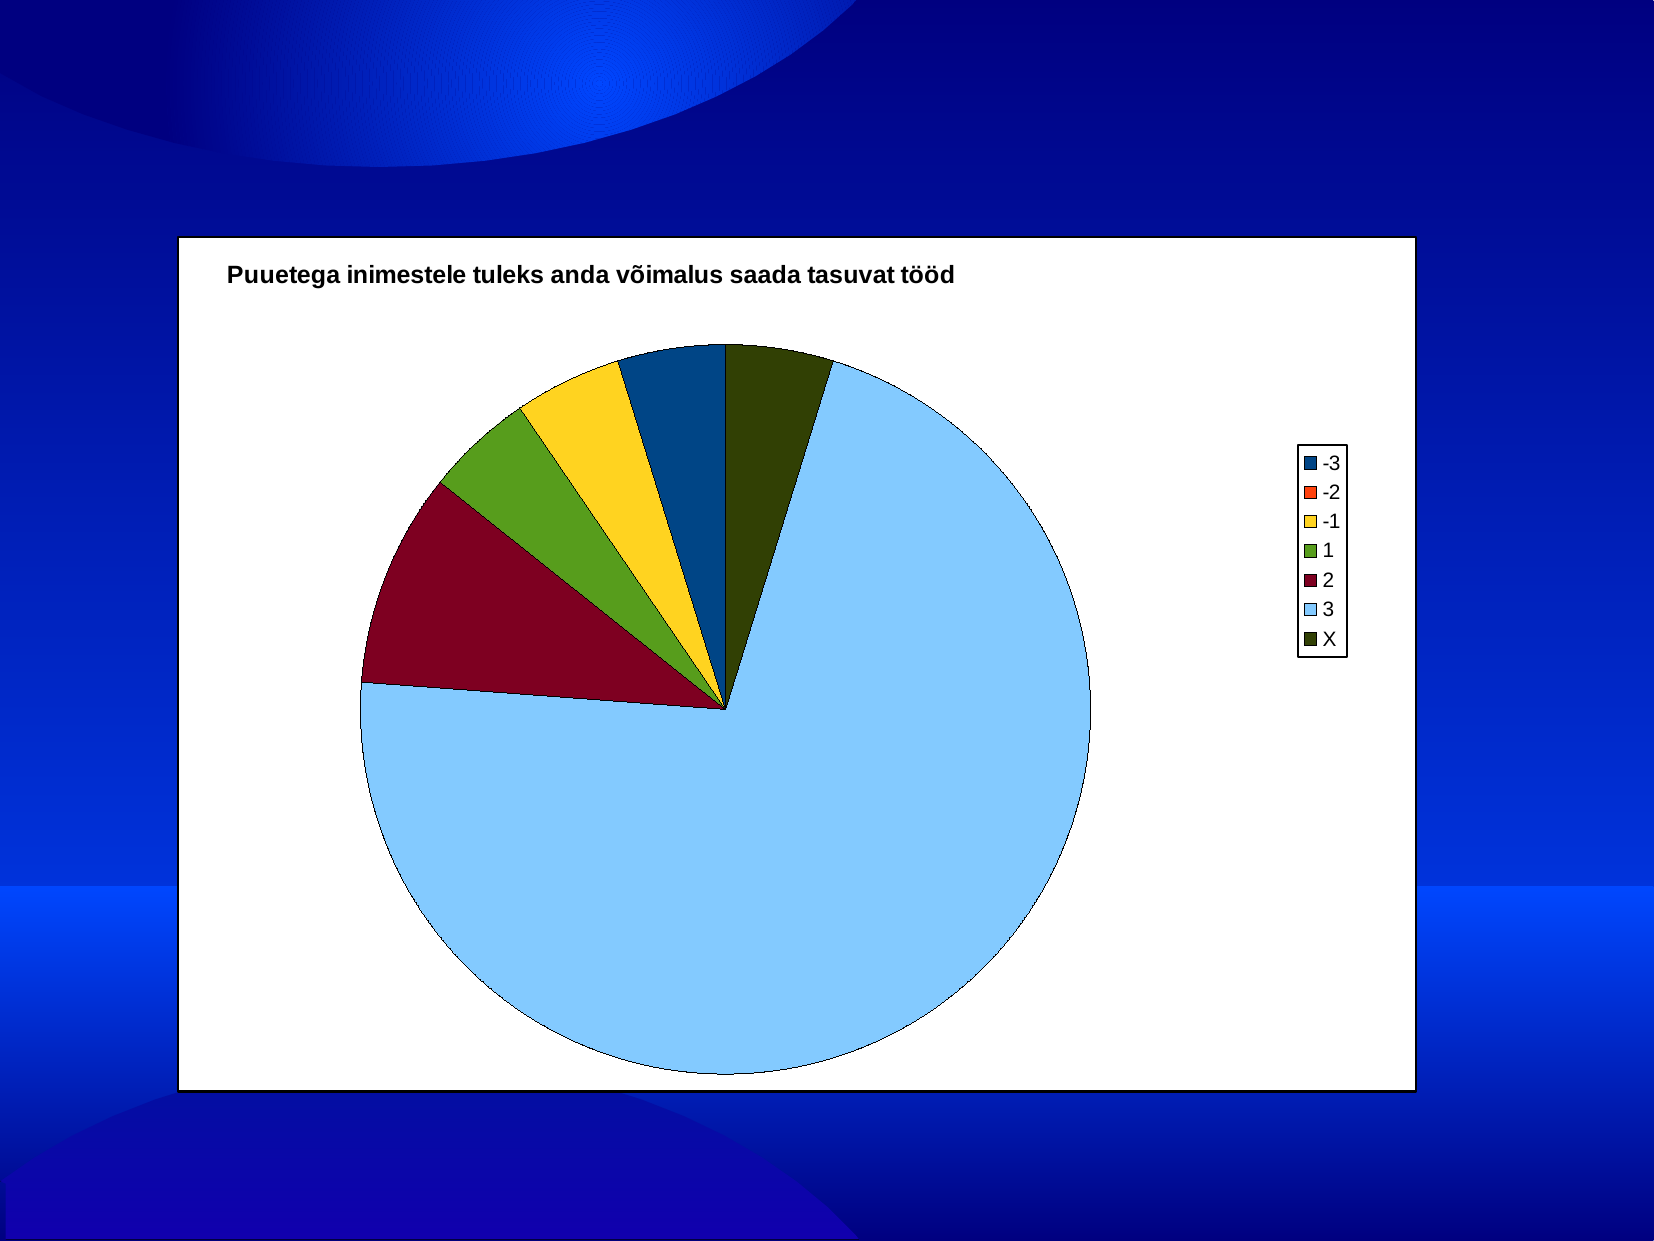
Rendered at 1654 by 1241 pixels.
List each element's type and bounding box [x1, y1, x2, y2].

chart [177, 236, 1418, 1093]
